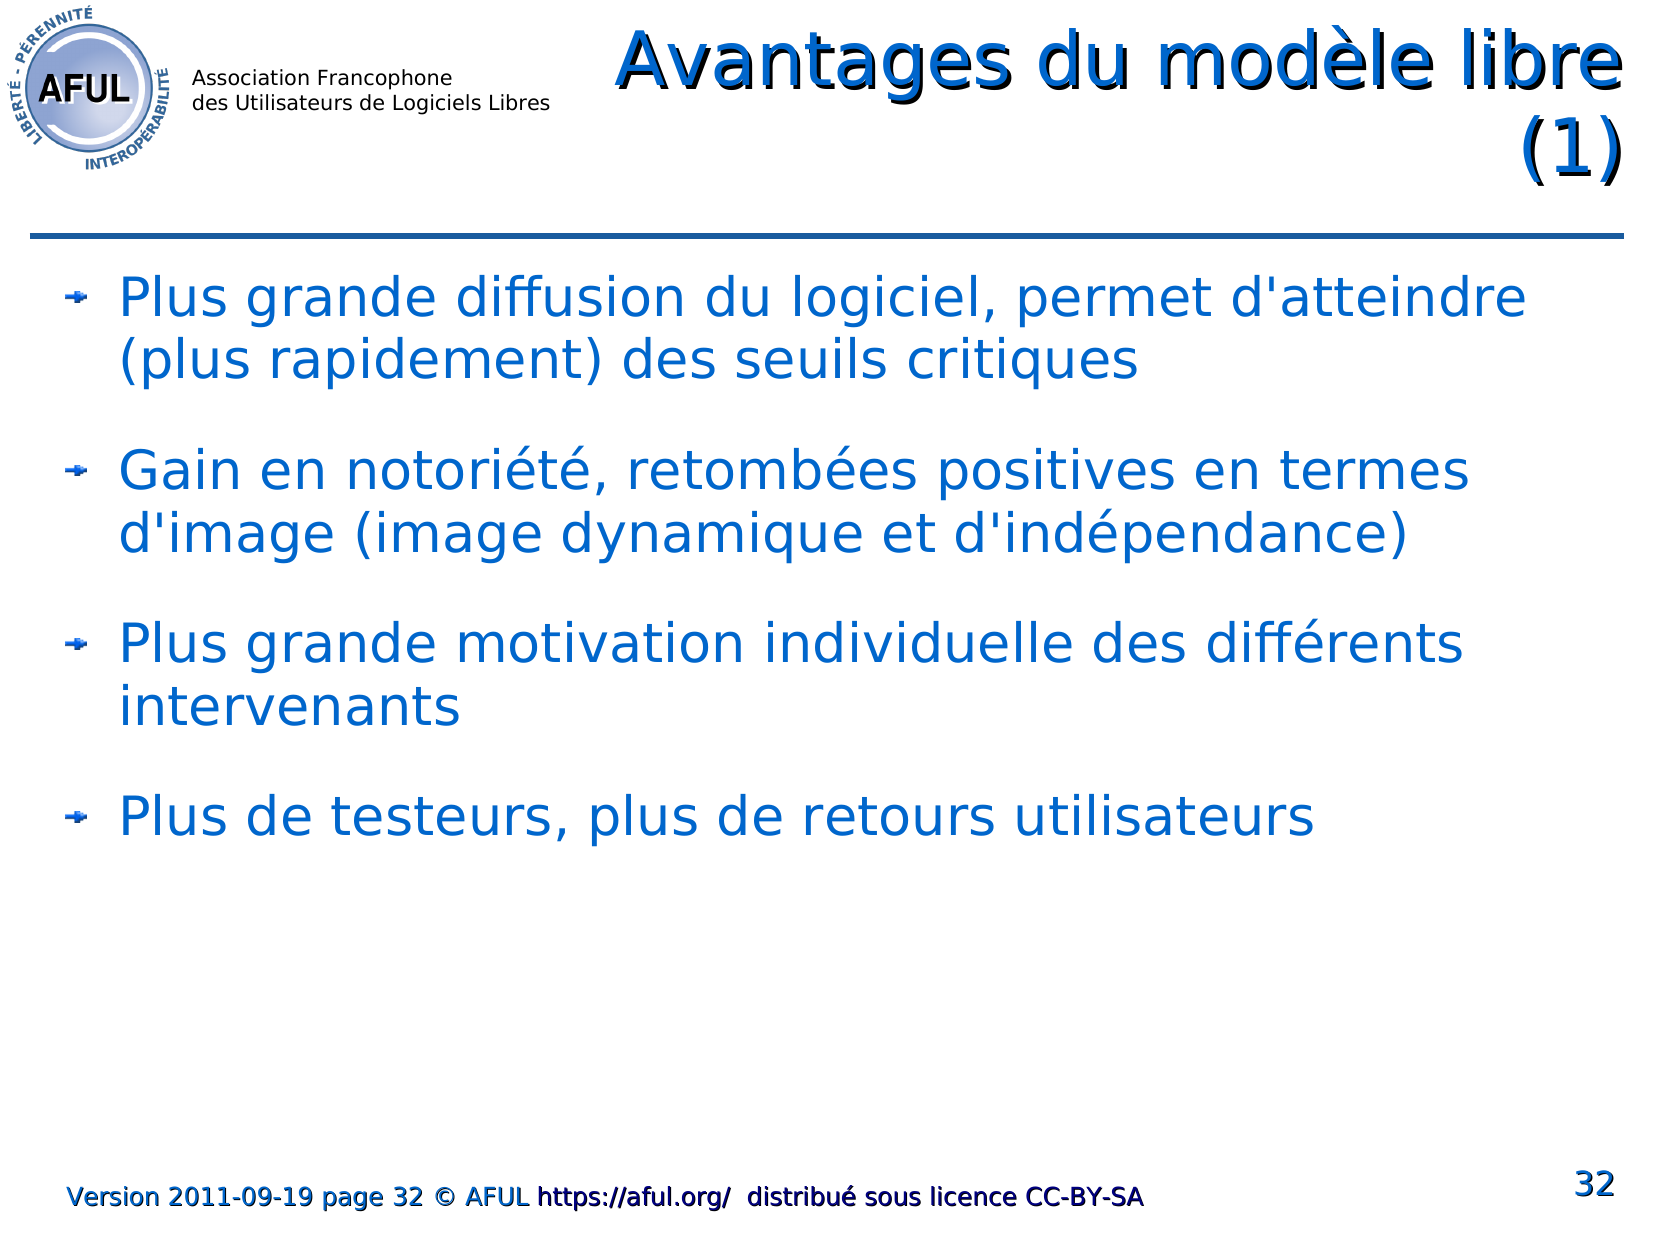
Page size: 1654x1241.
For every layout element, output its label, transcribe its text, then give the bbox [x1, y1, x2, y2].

list Plus grande diffusion du logiciel, permet d'atteindre (plus rapidement) des seuils critiques Gain en notoriété, retombées positives en termes d'image (image dynamique et d'indépendance) Plus grande motivation individuelle des différents intervenants Plus de testeurs, plus de retours utilisateurs [47, 265, 1595, 1196]
title Avantages du modèle libre (1) [501, 0, 1625, 207]
picture [0, 0, 178, 178]
